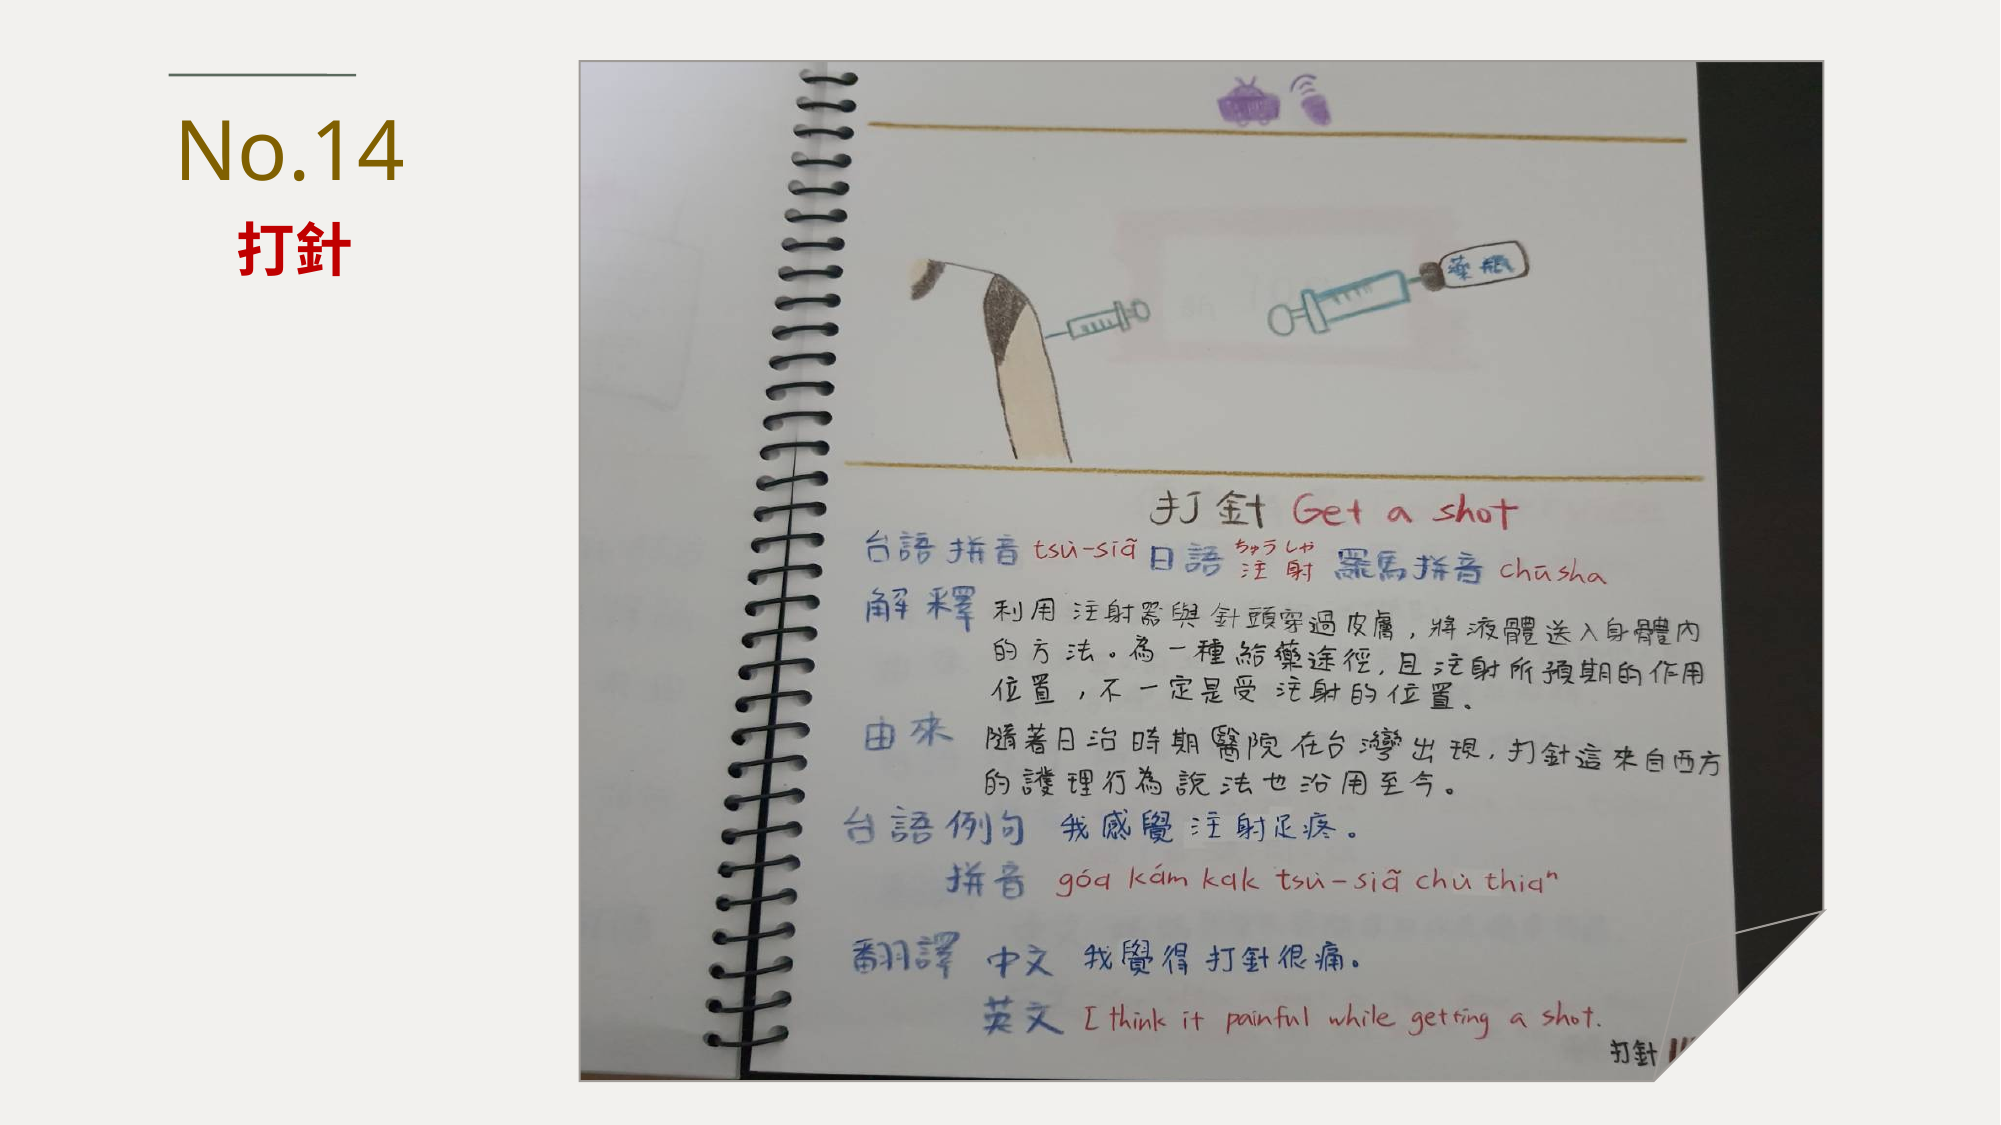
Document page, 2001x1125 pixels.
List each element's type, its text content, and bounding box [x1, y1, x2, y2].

text_box 打針 [222, 206, 399, 291]
text_box [579, 61, 1824, 1082]
text_box No.14 [159, 90, 446, 205]
